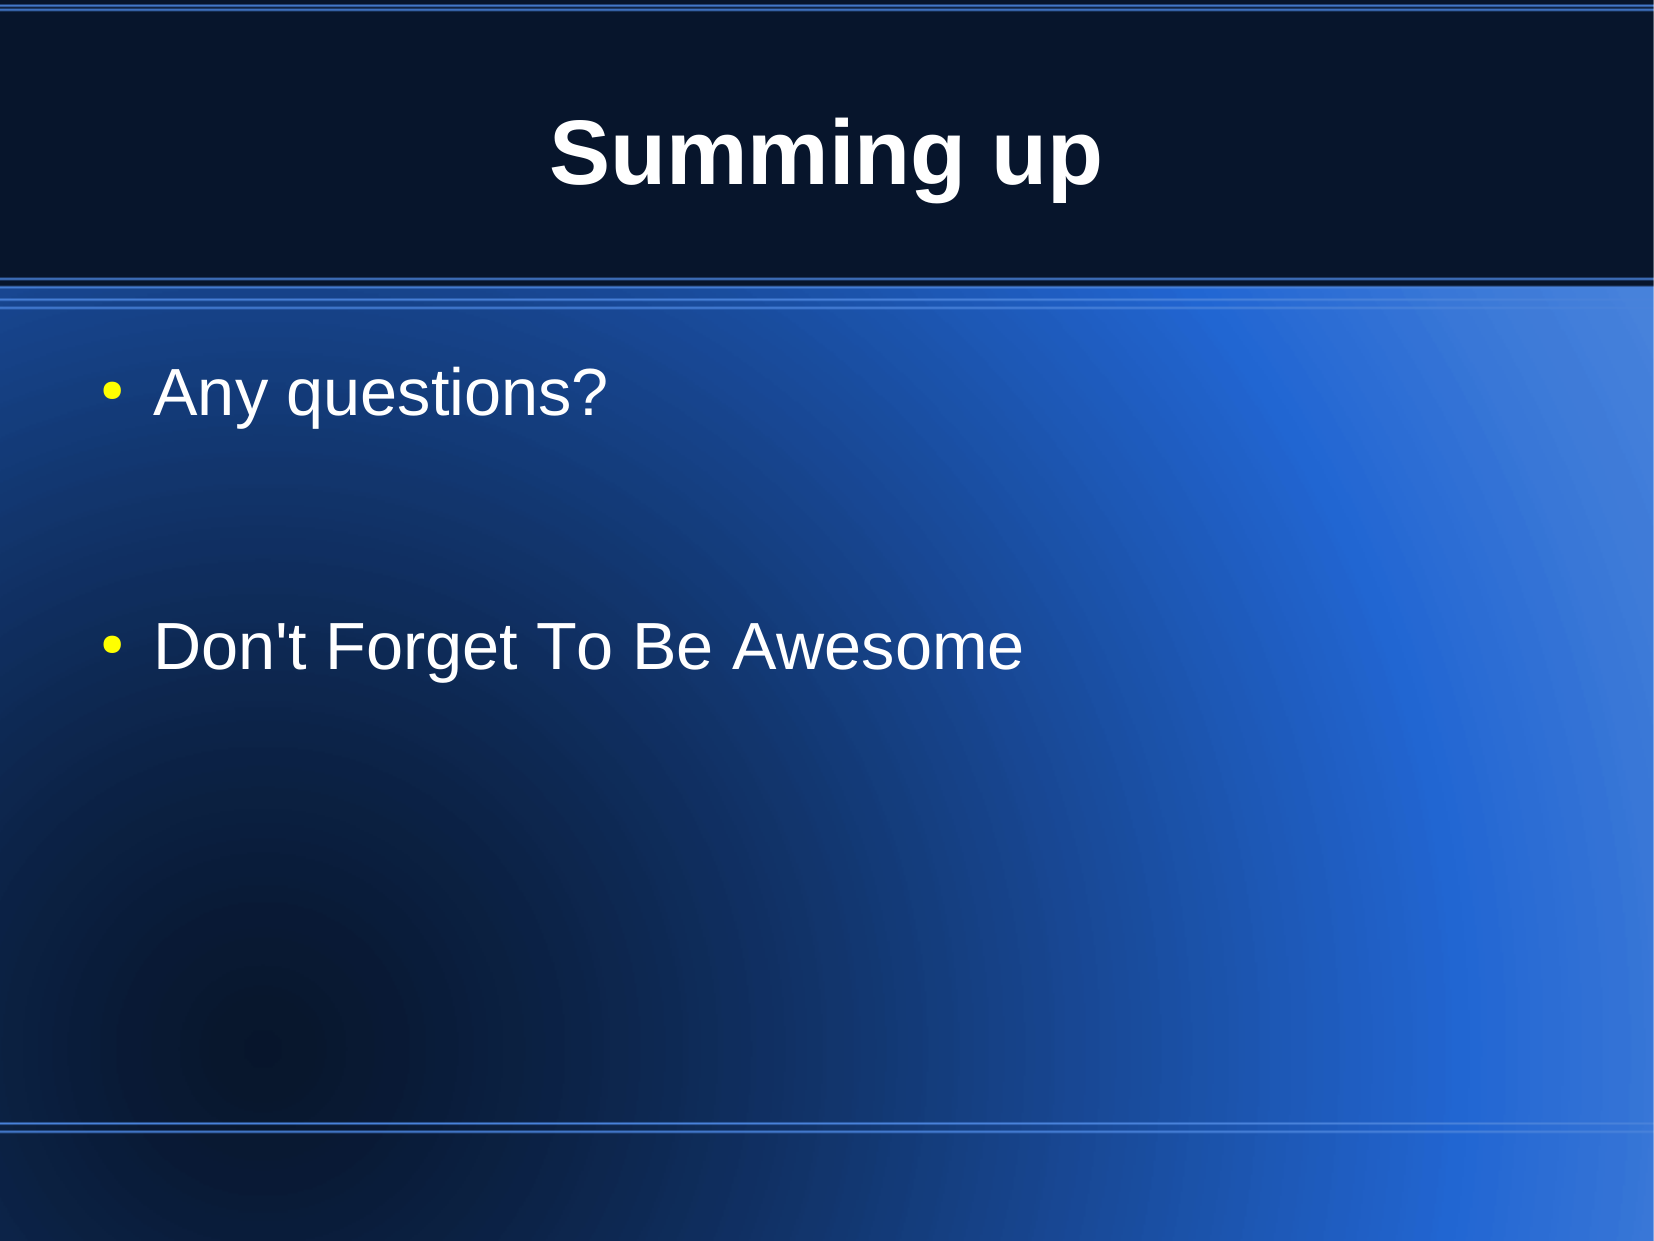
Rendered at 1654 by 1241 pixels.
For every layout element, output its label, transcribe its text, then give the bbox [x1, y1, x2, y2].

picture [0, 0, 1654, 1241]
title Summing up [82, 49, 1571, 257]
list Any questions? Don't Forget To Be Awesome [82, 355, 1571, 1075]
